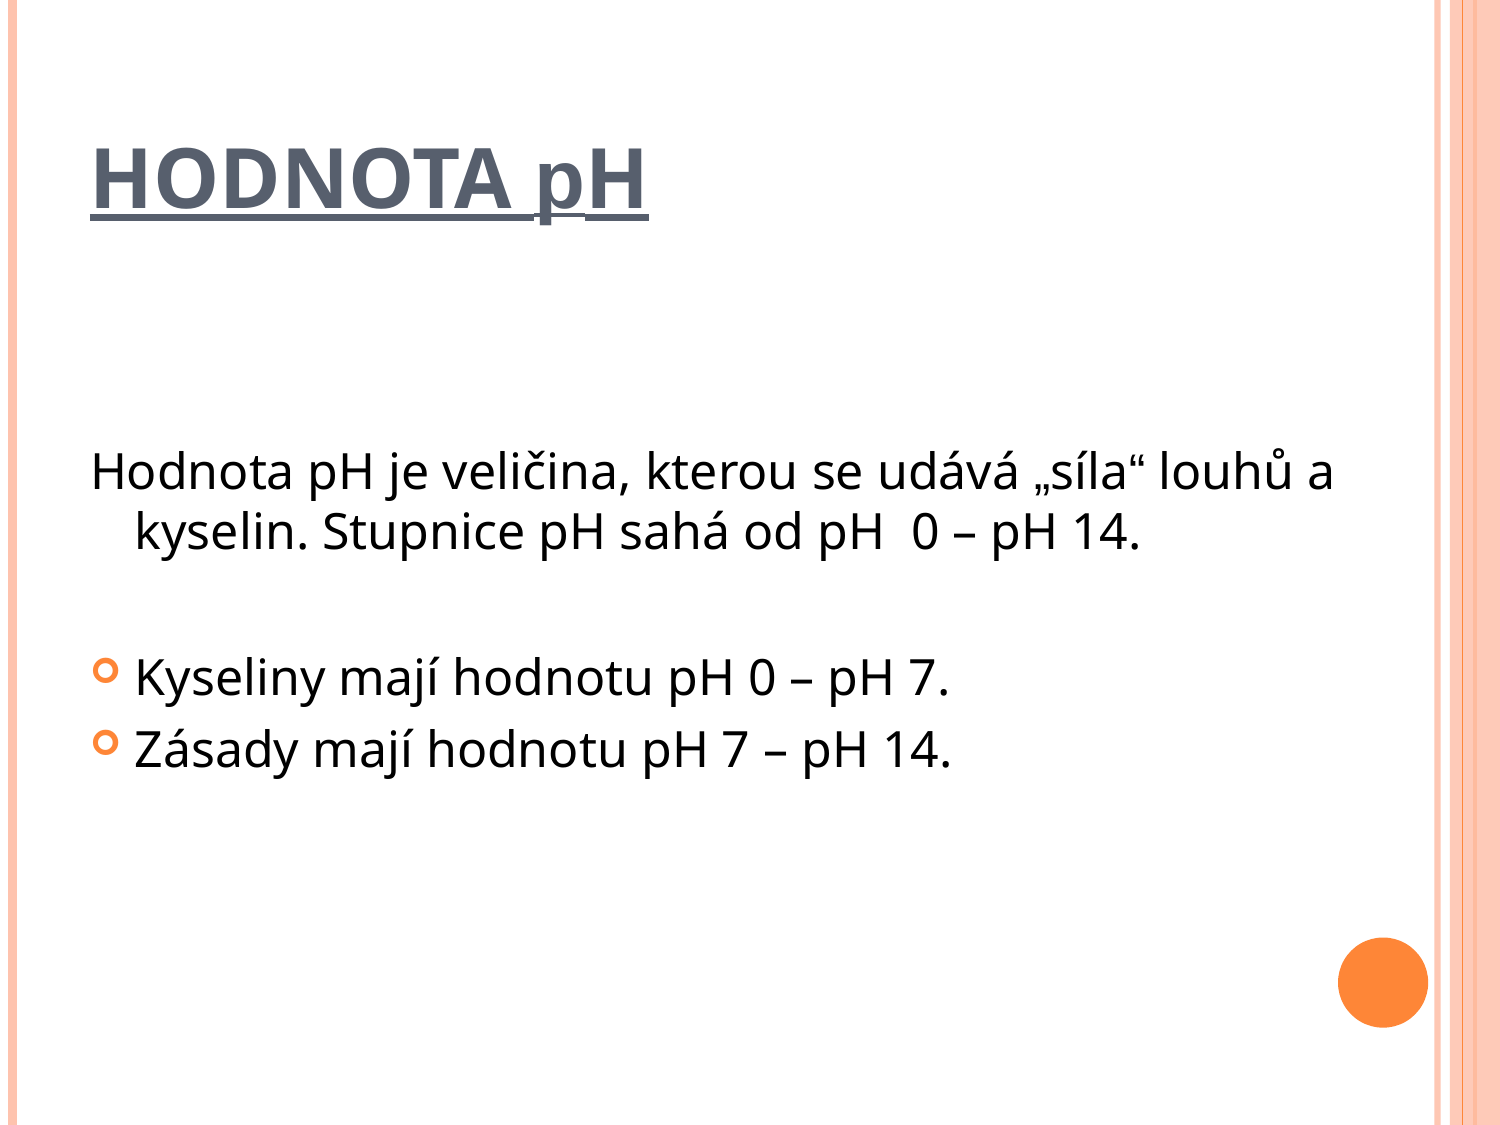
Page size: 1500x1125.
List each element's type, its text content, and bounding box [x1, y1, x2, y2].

list Hodnota pH je veličina, kterou se udává „síla“ louhů a kyselin. Stupnice pH sahá od pH 0 – pH 14. Kyseliny mají hodnotu pH 0 – pH 7. Zásady mají hodnotu pH 7 – pH 14. [75, 432, 1426, 1059]
title HODNOTA pH [74, 44, 1300, 233]
